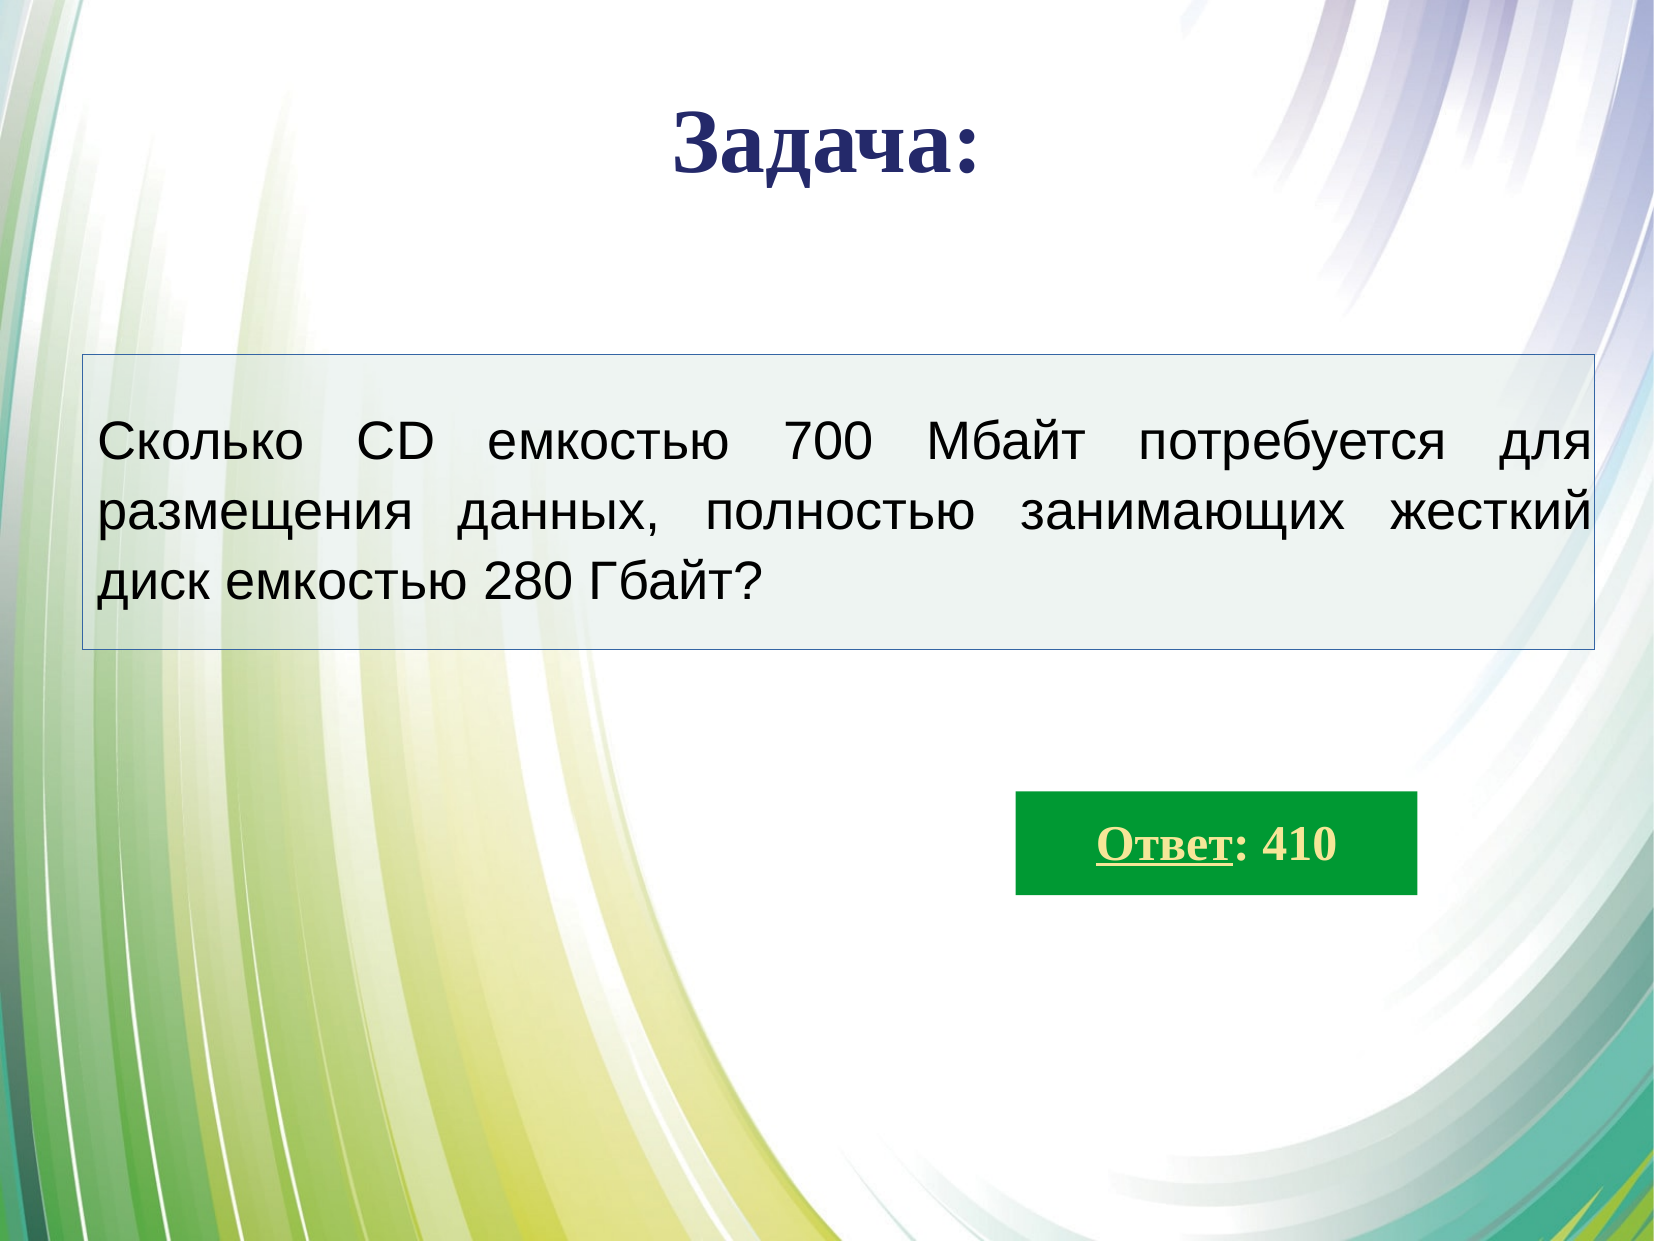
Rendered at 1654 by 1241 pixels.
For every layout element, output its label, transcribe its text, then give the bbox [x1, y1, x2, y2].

list Сколько CD емкостью 700 Мбайт потребуется для размещения данных, полностью занимающих жесткий диск емкостью 280 Гбайт? [97, 402, 1595, 733]
text_box Ответ: 410 [1015, 791, 1418, 896]
text_box [82, 354, 1595, 650]
title Задача: [121, 37, 1534, 246]
picture [0, 0, 1654, 1241]
